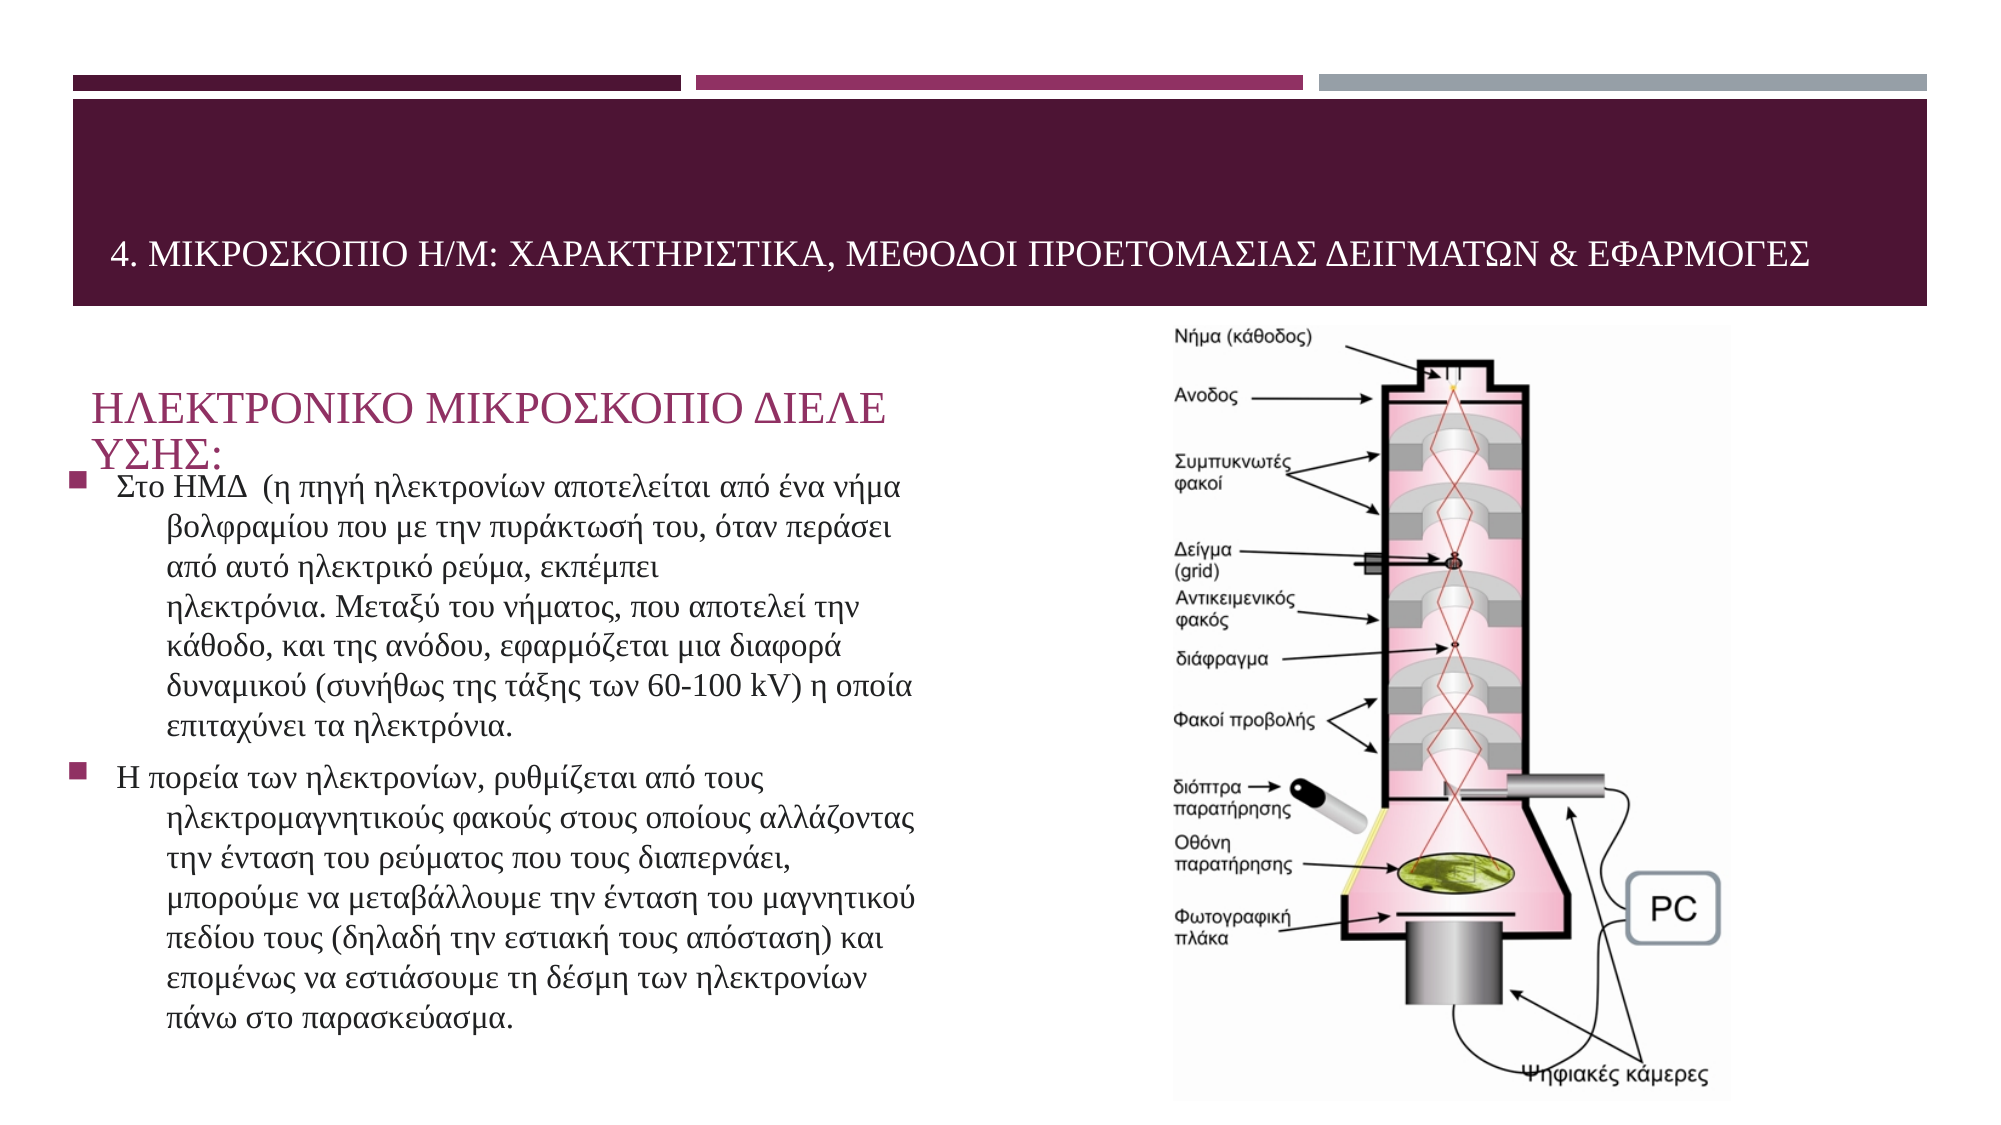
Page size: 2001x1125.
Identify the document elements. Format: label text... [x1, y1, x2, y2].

picture [1173, 325, 1731, 1101]
list Στο ΗΜΔ (η πηγή ηλεκτρονίων αποτελείται από ένα νήμα βολφραμίου που με την πυράκτωσή του, όταν περάσει από αυτό ηλεκτρικό ρεύμα, εκπέμπει ηλεκτρόνια. Μεταξύ του νήματος, που αποτελεί την κάθοδο, και της ανόδου, εφαρμόζεται μια διαφορά δυναμικού (συνήθως της τάξης των 60-100 kV) η οποία επιταχύνει τα ηλεκτρόνια. Η πορεία των ηλεκτρονίων, ρυθμίζεται από τους ηλεκτρομαγνητικούς φακούς στους οποίους αλλάζοντας την ένταση του ρεύματος που τους διαπερνάει, μπορούμε να μεταβάλλουμε την ένταση του μαγνητικού πεδίου τους (δηλαδή την εστιακή τους απόσταση) και επομένως να εστιάσουμε τη δέσμη των ηλεκτρονίων πάνω στο παρασκεύασμα. [51, 456, 936, 1059]
list ΗΛΕΚΤΡΟΝΙΚΟ ΜΙΚΡΟΣΚΟΠΙΟ ΔΙΕΛΕΥΣΗΣ: [76, 325, 911, 441]
title 4. ΜΙΚΡΟΣΚΟΠΙΟ Η/Μ: ΧΑΡΑΚΤΗΡΙΣΤΙΚΑ, ΜΕΘΟΔΟΙ ΠΡΟΕΤΟΜΑΣΙΑΣ ΔΕΙΓΜΑΤΩΝ & ΕΦΑΡΜΟΓΕΣ [95, 119, 1905, 282]
